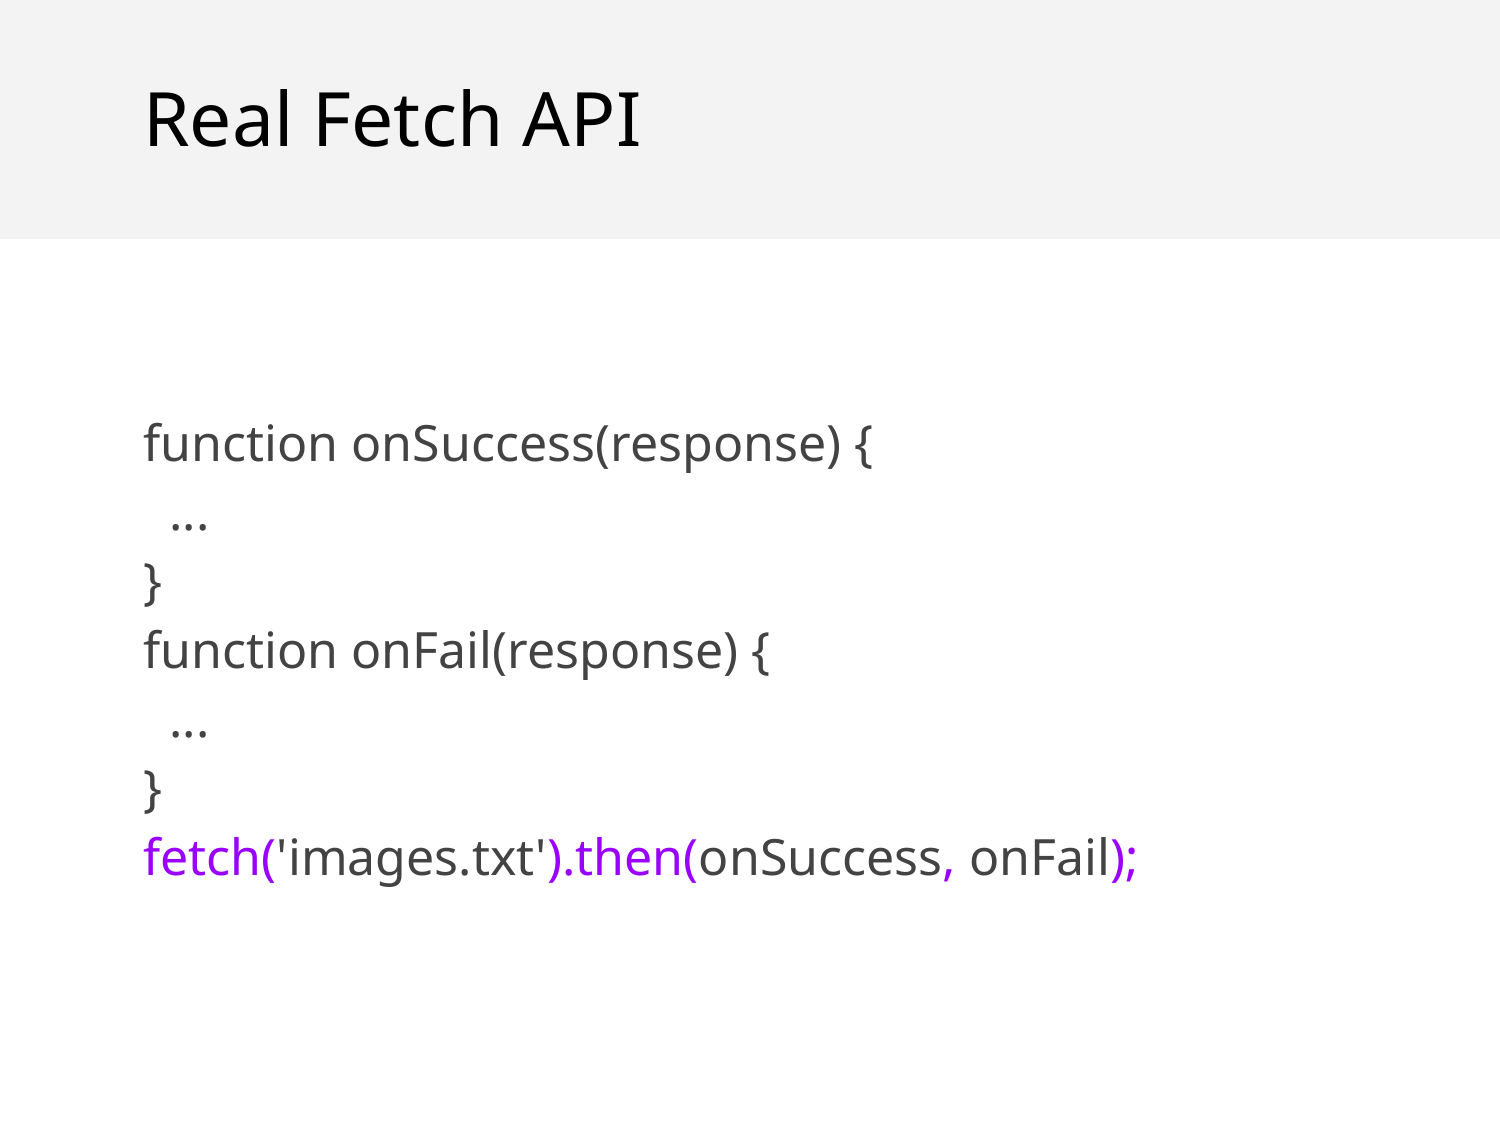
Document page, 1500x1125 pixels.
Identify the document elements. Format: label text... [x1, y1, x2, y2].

list function onSuccess(response) { ... } function onFail(response) { ... } fetch('images.txt').then(onSuccess, onFail); [128, 258, 1425, 1046]
title Real Fetch API [128, 56, 1372, 183]
